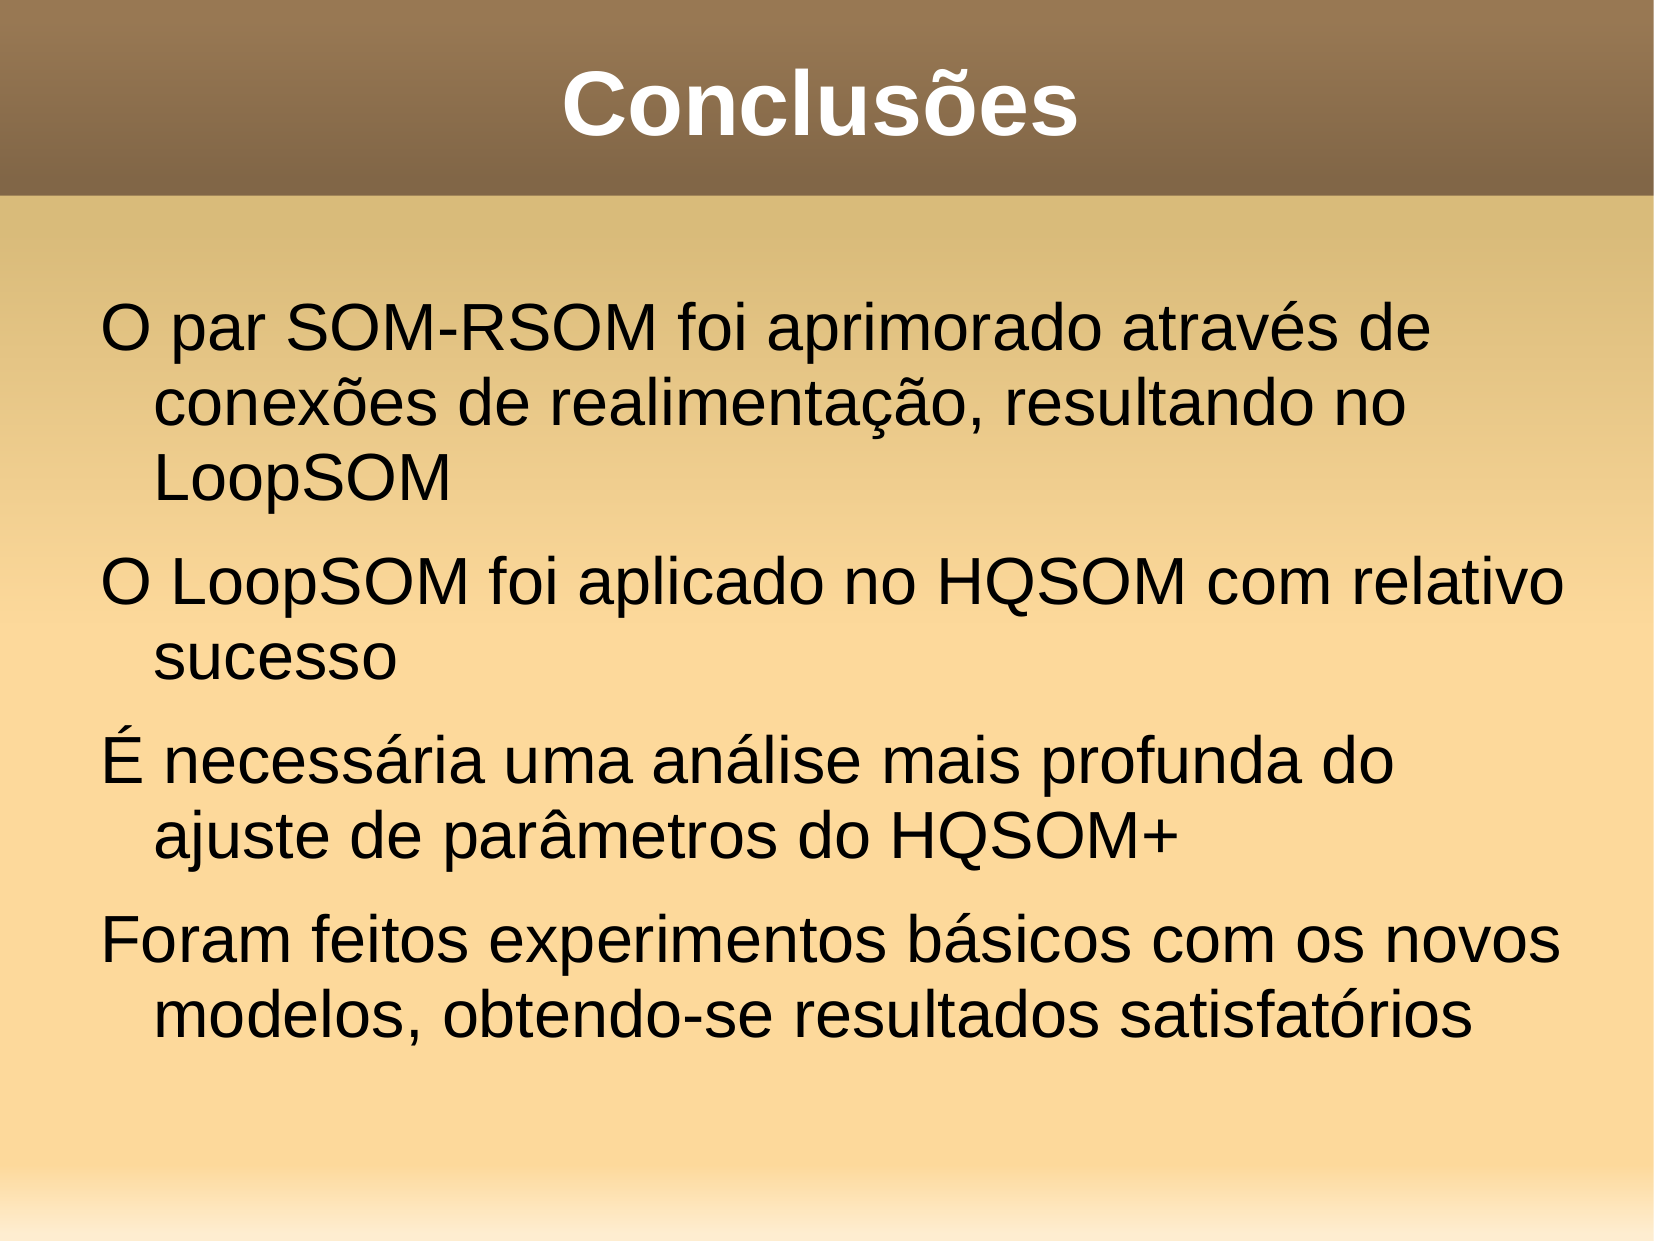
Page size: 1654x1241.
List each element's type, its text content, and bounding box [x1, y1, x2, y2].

title Conclusões [76, 7, 1565, 200]
picture [0, 0, 1654, 1241]
list O par SOM-RSOM foi aprimorado através de conexões de realimentação, resultando no LoopSOM O LoopSOM foi aplicado no HQSOM com relativo sucesso É necessária uma análise mais profunda do ajuste de parâmetros do HQSOM+ Foram feitos experimentos básicos com os novos modelos, obtendo-se resultados satisfatórios [82, 290, 1571, 1094]
